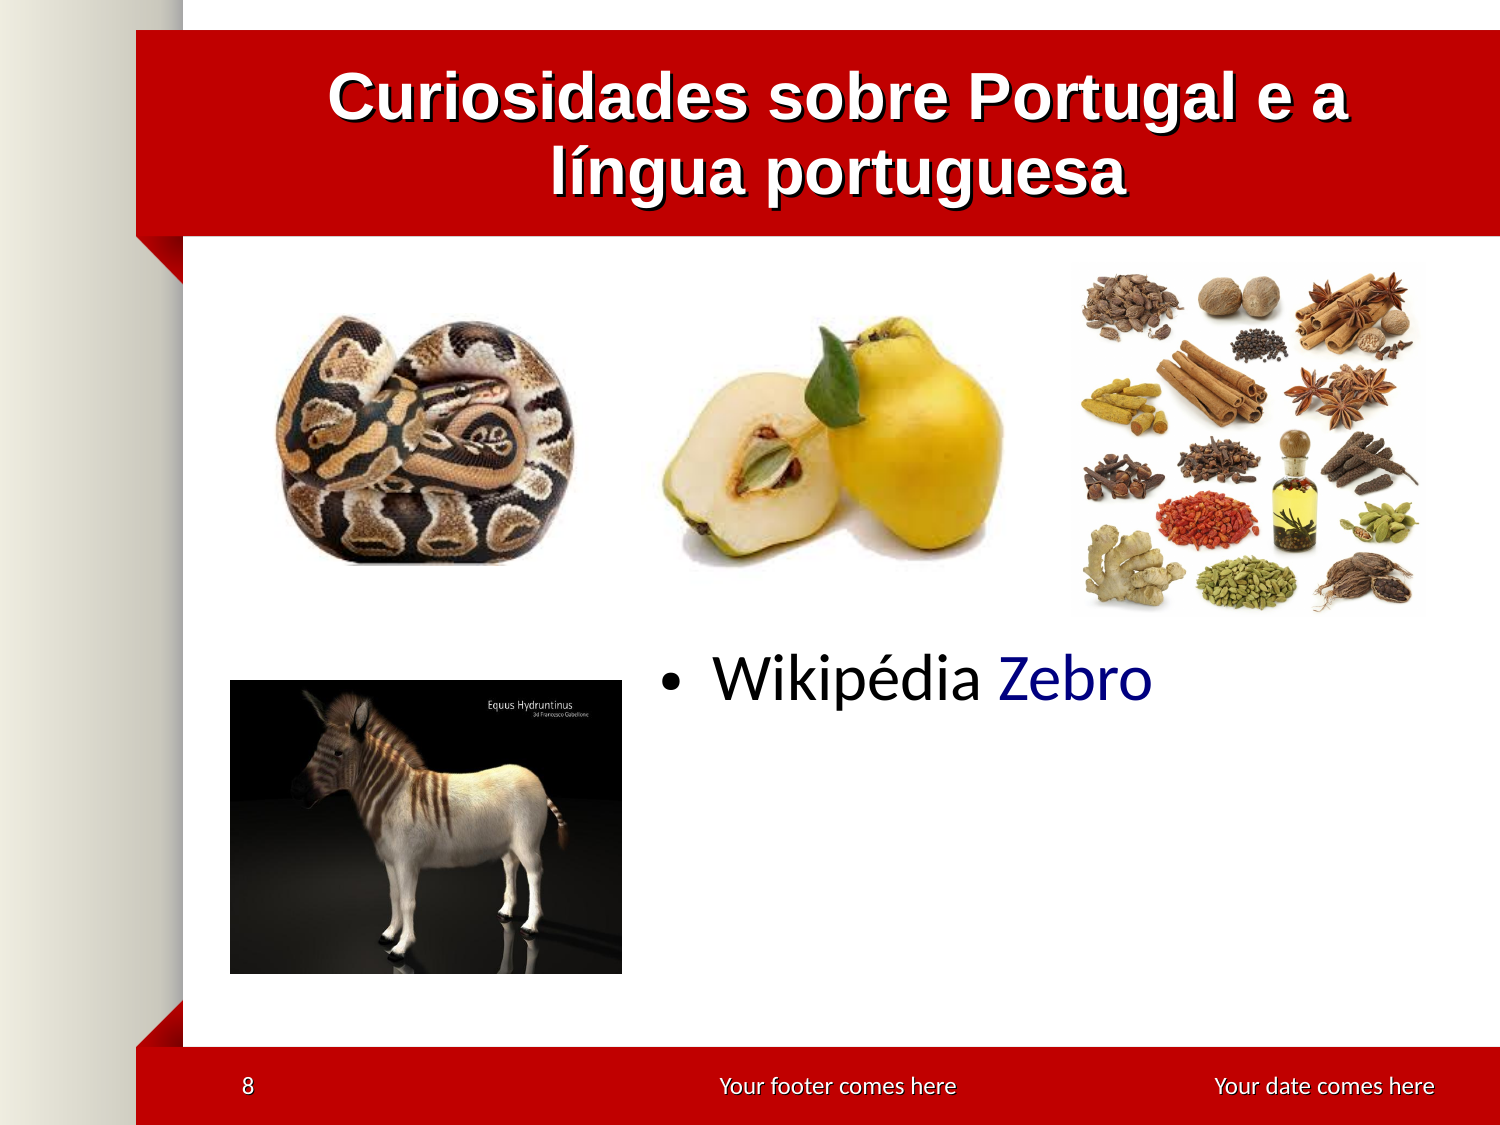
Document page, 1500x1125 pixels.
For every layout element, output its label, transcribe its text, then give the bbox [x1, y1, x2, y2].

picture [0, 0, 1500, 1125]
title Curiosidades sobre Portugal e a língua portuguesa [230, 57, 1447, 211]
list Wikipédia Zebro [641, 650, 1447, 1005]
